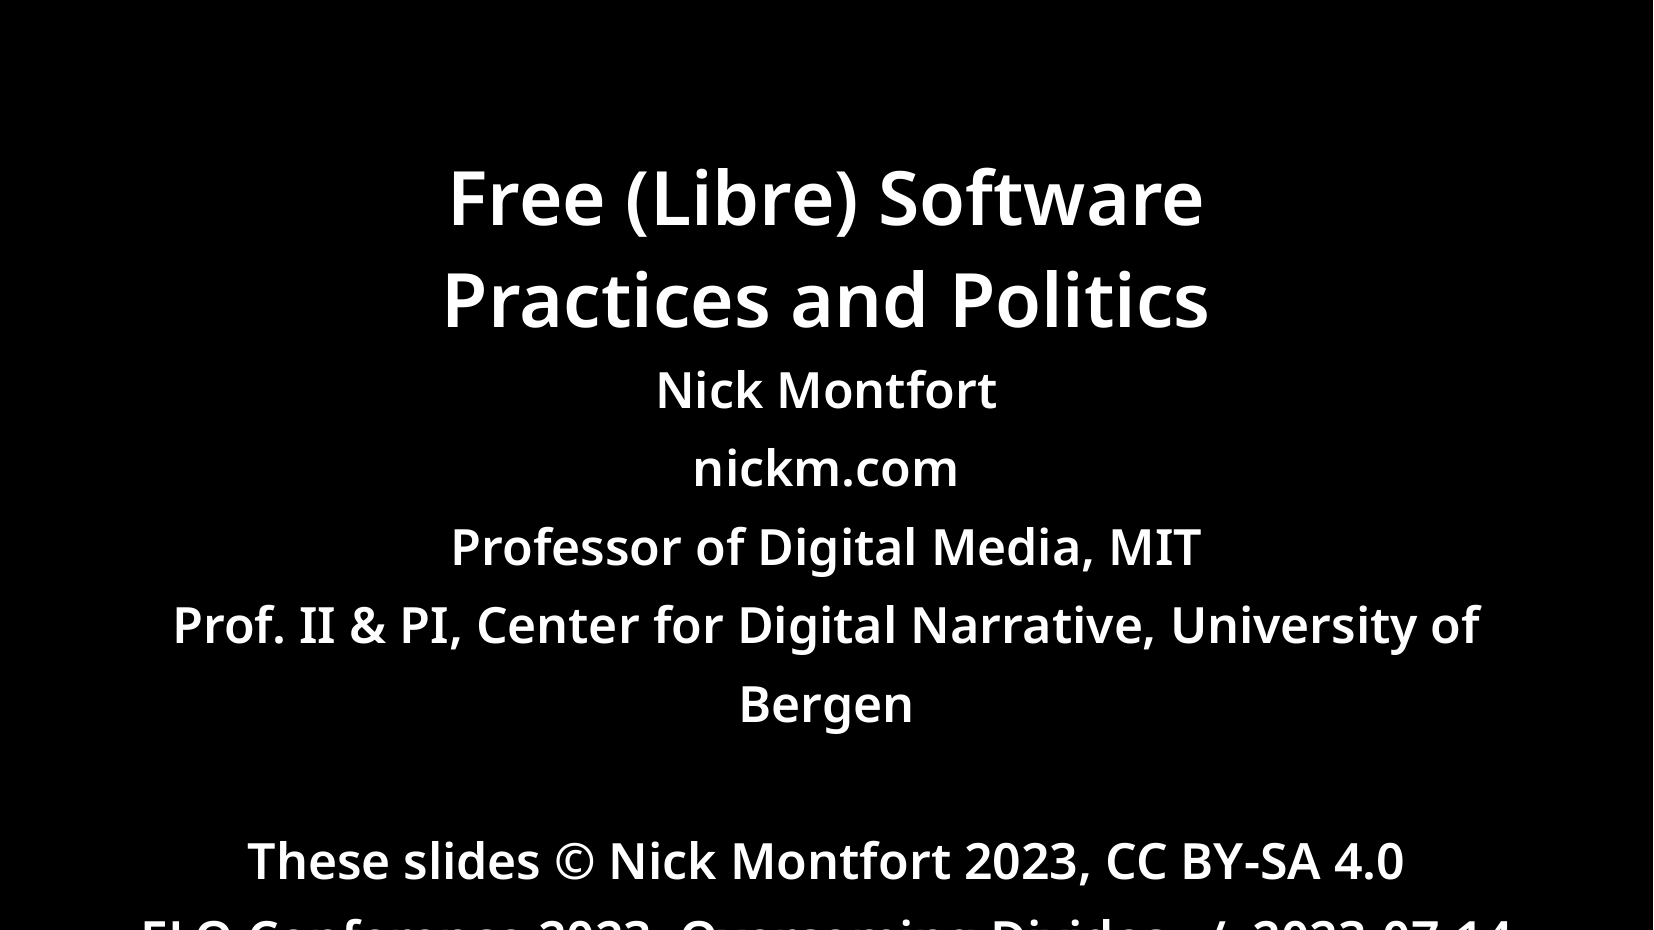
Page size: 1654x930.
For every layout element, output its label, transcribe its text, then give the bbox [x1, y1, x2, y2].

title Free (Libre) Software Practices and Politics [82, 90, 1571, 404]
subtitle Nick Montfort nickm.com Professor of Digital Media, MIT Prof. II & PI, Center for Digital Narrative, University of Bergen These slides © Nick Montfort 2023, CC BY-SA 4.0 ELO Conference 2023, Overcoming Divides / 2023-07-14 [82, 404, 1571, 929]
